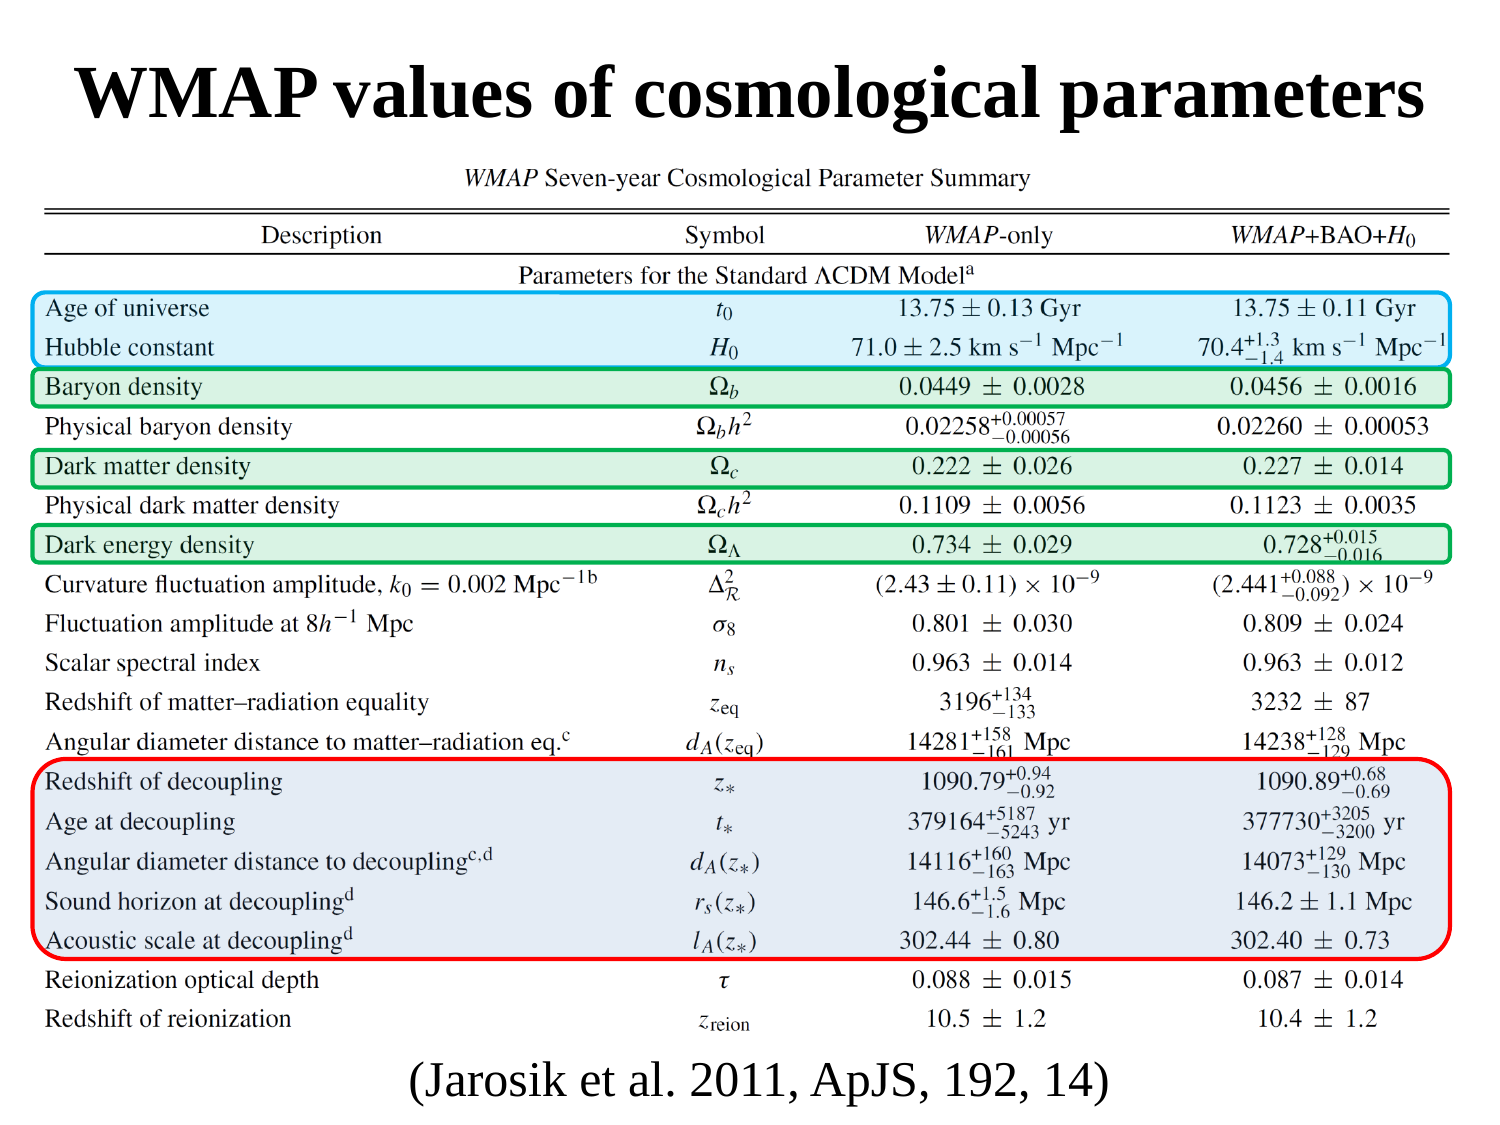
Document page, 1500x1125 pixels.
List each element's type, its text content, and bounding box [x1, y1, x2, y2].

text_box [32, 524, 1450, 563]
text_box [32, 292, 1450, 407]
text_box [32, 449, 1450, 488]
picture [37, 163, 1452, 298]
text_box [32, 758, 1450, 959]
picture [37, 362, 1452, 1038]
title WMAP values of cosmological parameters [15, 24, 1486, 150]
text_box (Jarosik et al. 2011, ApJS, 192, 14) [393, 1039, 1126, 1115]
